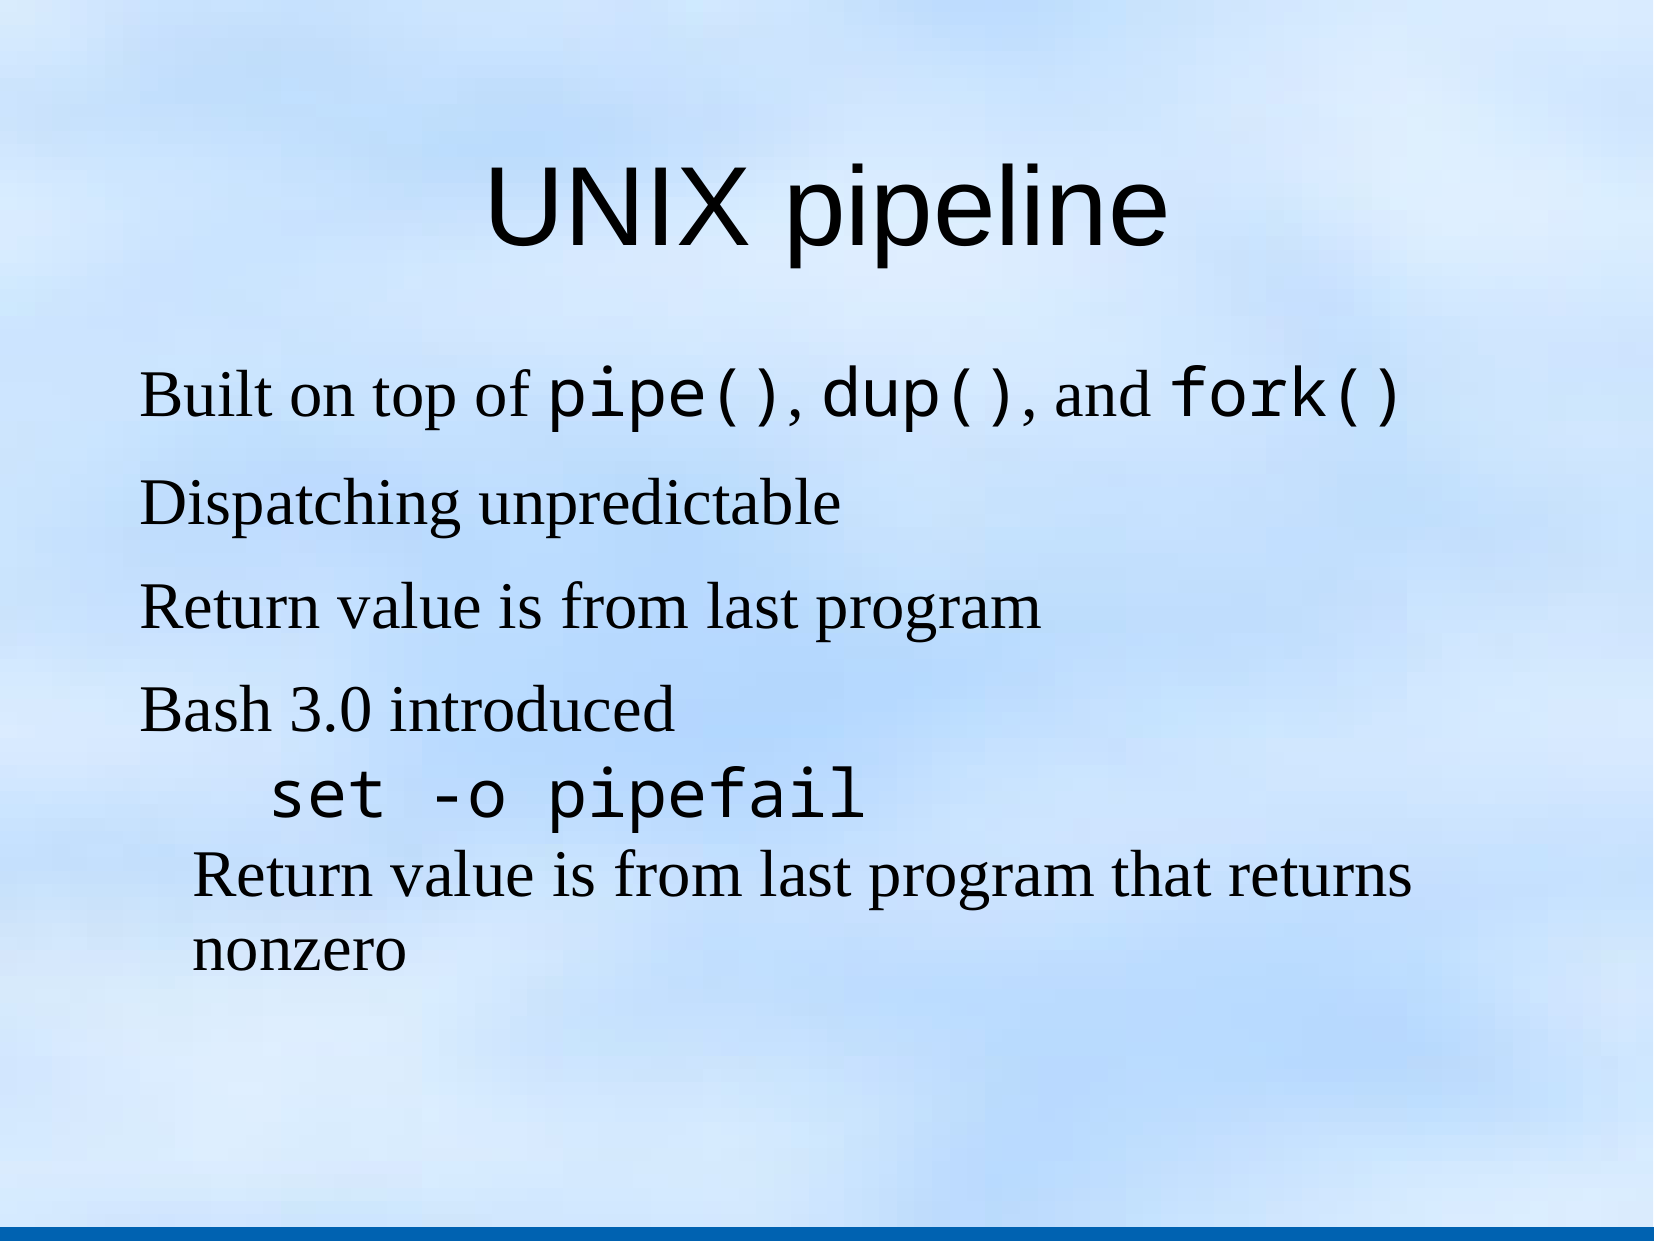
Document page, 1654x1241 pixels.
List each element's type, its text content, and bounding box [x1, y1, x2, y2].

title UNIX pipeline [121, 102, 1533, 311]
list Built on top of pipe(), dup(), and fork() Dispatching unpredictable Return value is from last program Bash 3.0 introduced set -o pipefail Return value is from last program that returns nonzero [121, 344, 1533, 1127]
picture [0, 0, 1654, 1227]
